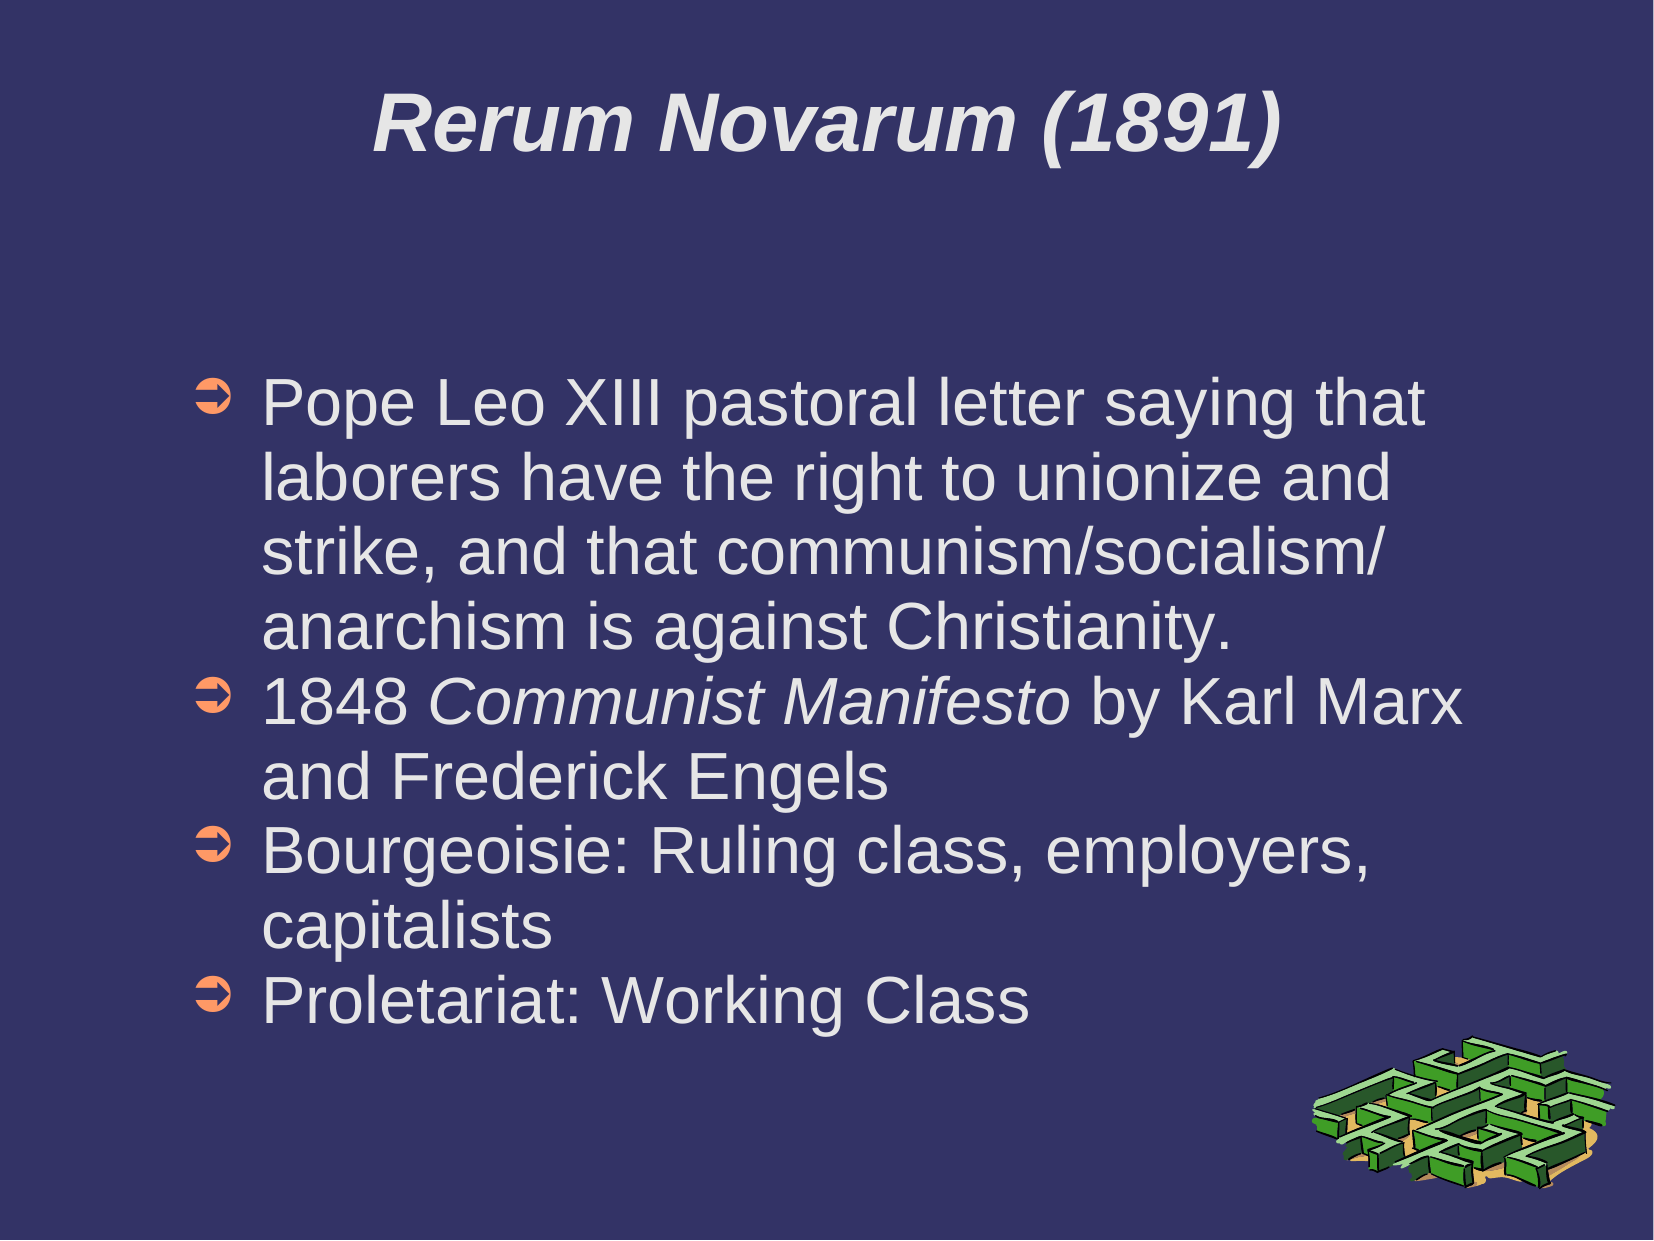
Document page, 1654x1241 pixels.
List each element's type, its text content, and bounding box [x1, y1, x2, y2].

list Pope Leo XIII pastoral letter saying that laborers have the right to unionize and strike, and that communism/socialism/anarchism is against Christianity. 1848 Communist Manifesto by Karl Marx and Frederick Engels Bourgeoisie: Ruling class, employers, capitalists Proletariat: Working Class [178, 364, 1570, 1132]
title Rerum Novarum (1891) [121, 26, 1534, 219]
